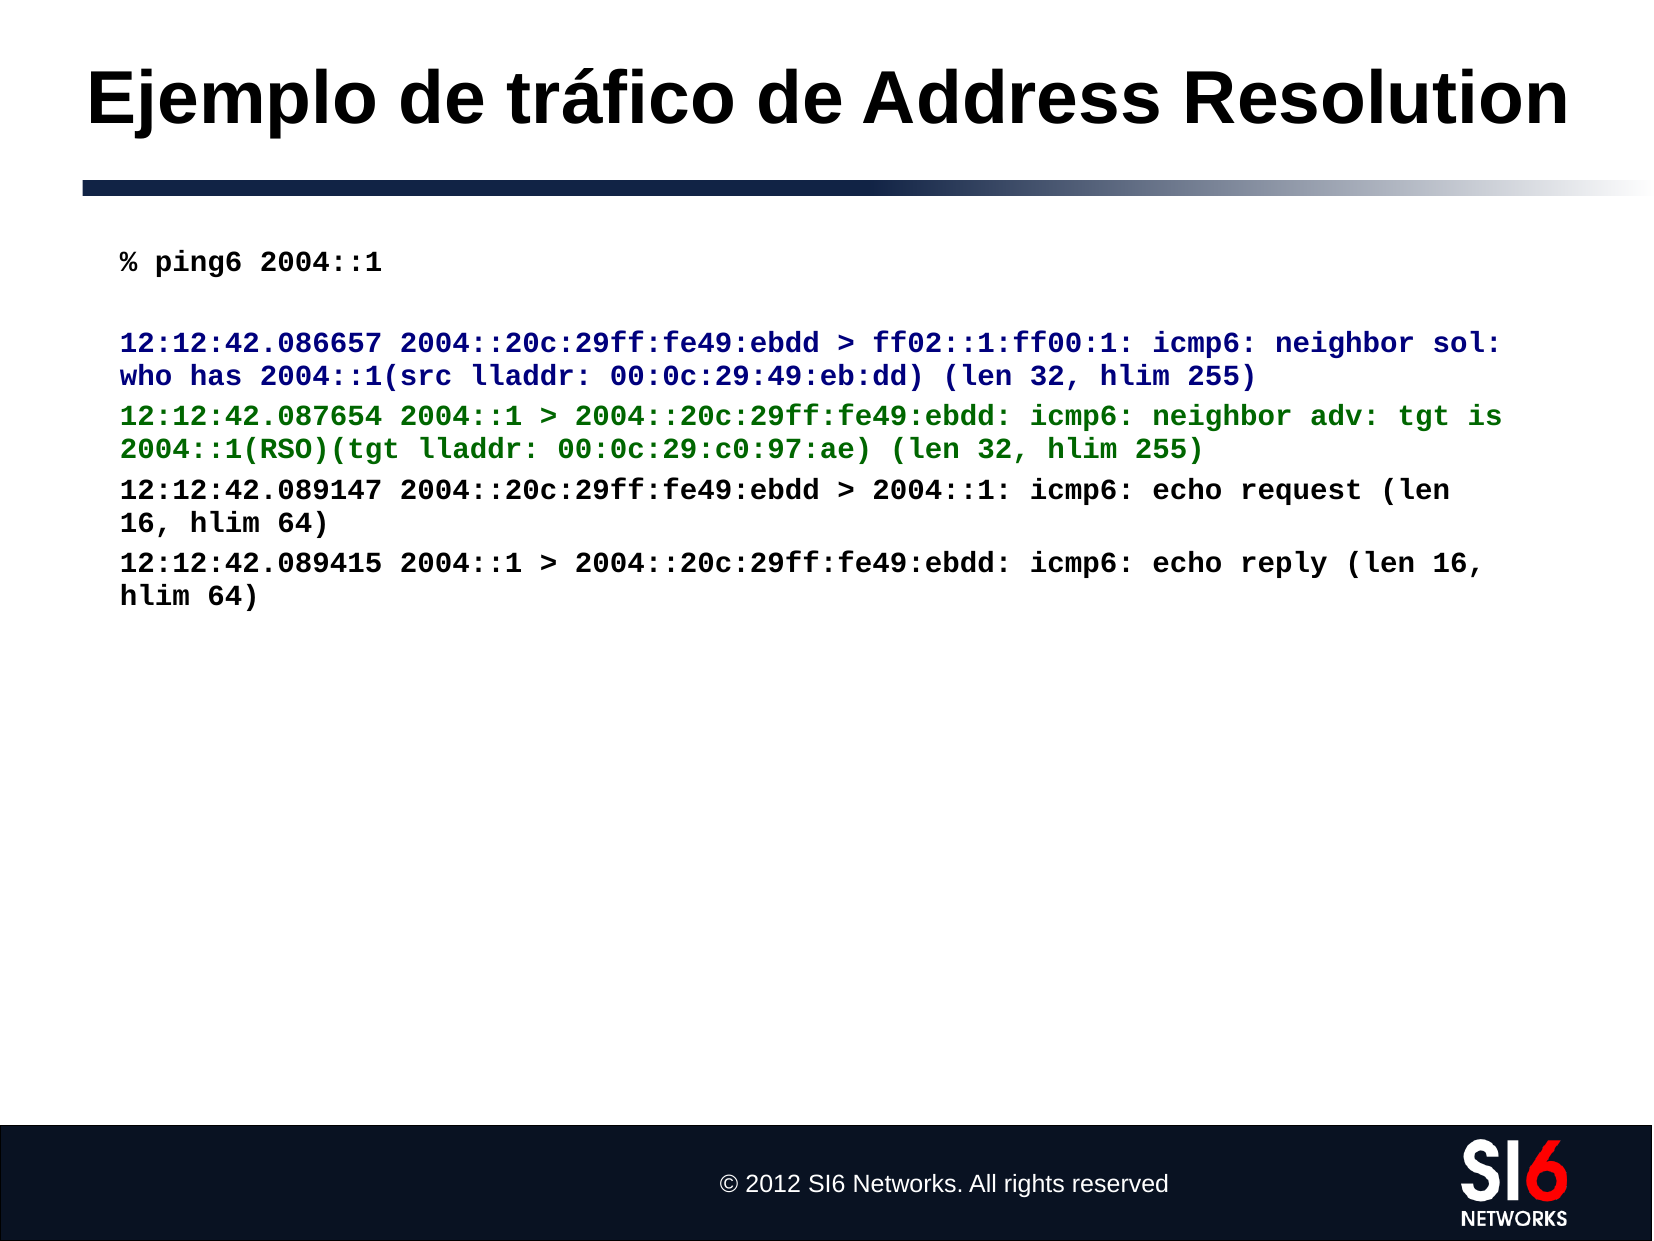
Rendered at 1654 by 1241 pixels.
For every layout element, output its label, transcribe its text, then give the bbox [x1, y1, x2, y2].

title Ejemplo de tráfico de Address Resolution [86, 30, 1576, 166]
list % ping6 2004::1 12:12:42.086657 2004::20c:29ff:fe49:ebdd > ff02::1:ff00:1: icmp6: neighbor sol: who has 2004::1(src lladdr: 00:0c:29:49:eb:dd) (len 32, hlim 255) 12:12:42.087654 2004::1 > 2004::20c:29ff:fe49:ebdd: icmp6: neighbor adv: tgt is 2004::1(RSO)(tgt lladdr: 00:0c:29:c0:97:ae) (len 32, hlim 255) 12:12:42.089147 2004::20c:29ff:fe49:ebdd > 2004::1: icmp6: echo request (len 16, hlim 64) 12:12:42.089415 2004::1 > 2004::20c:29ff:fe49:ebdd: icmp6: echo reply (len 16, hlim 64) [105, 240, 1531, 1079]
picture [1461, 1139, 1567, 1226]
